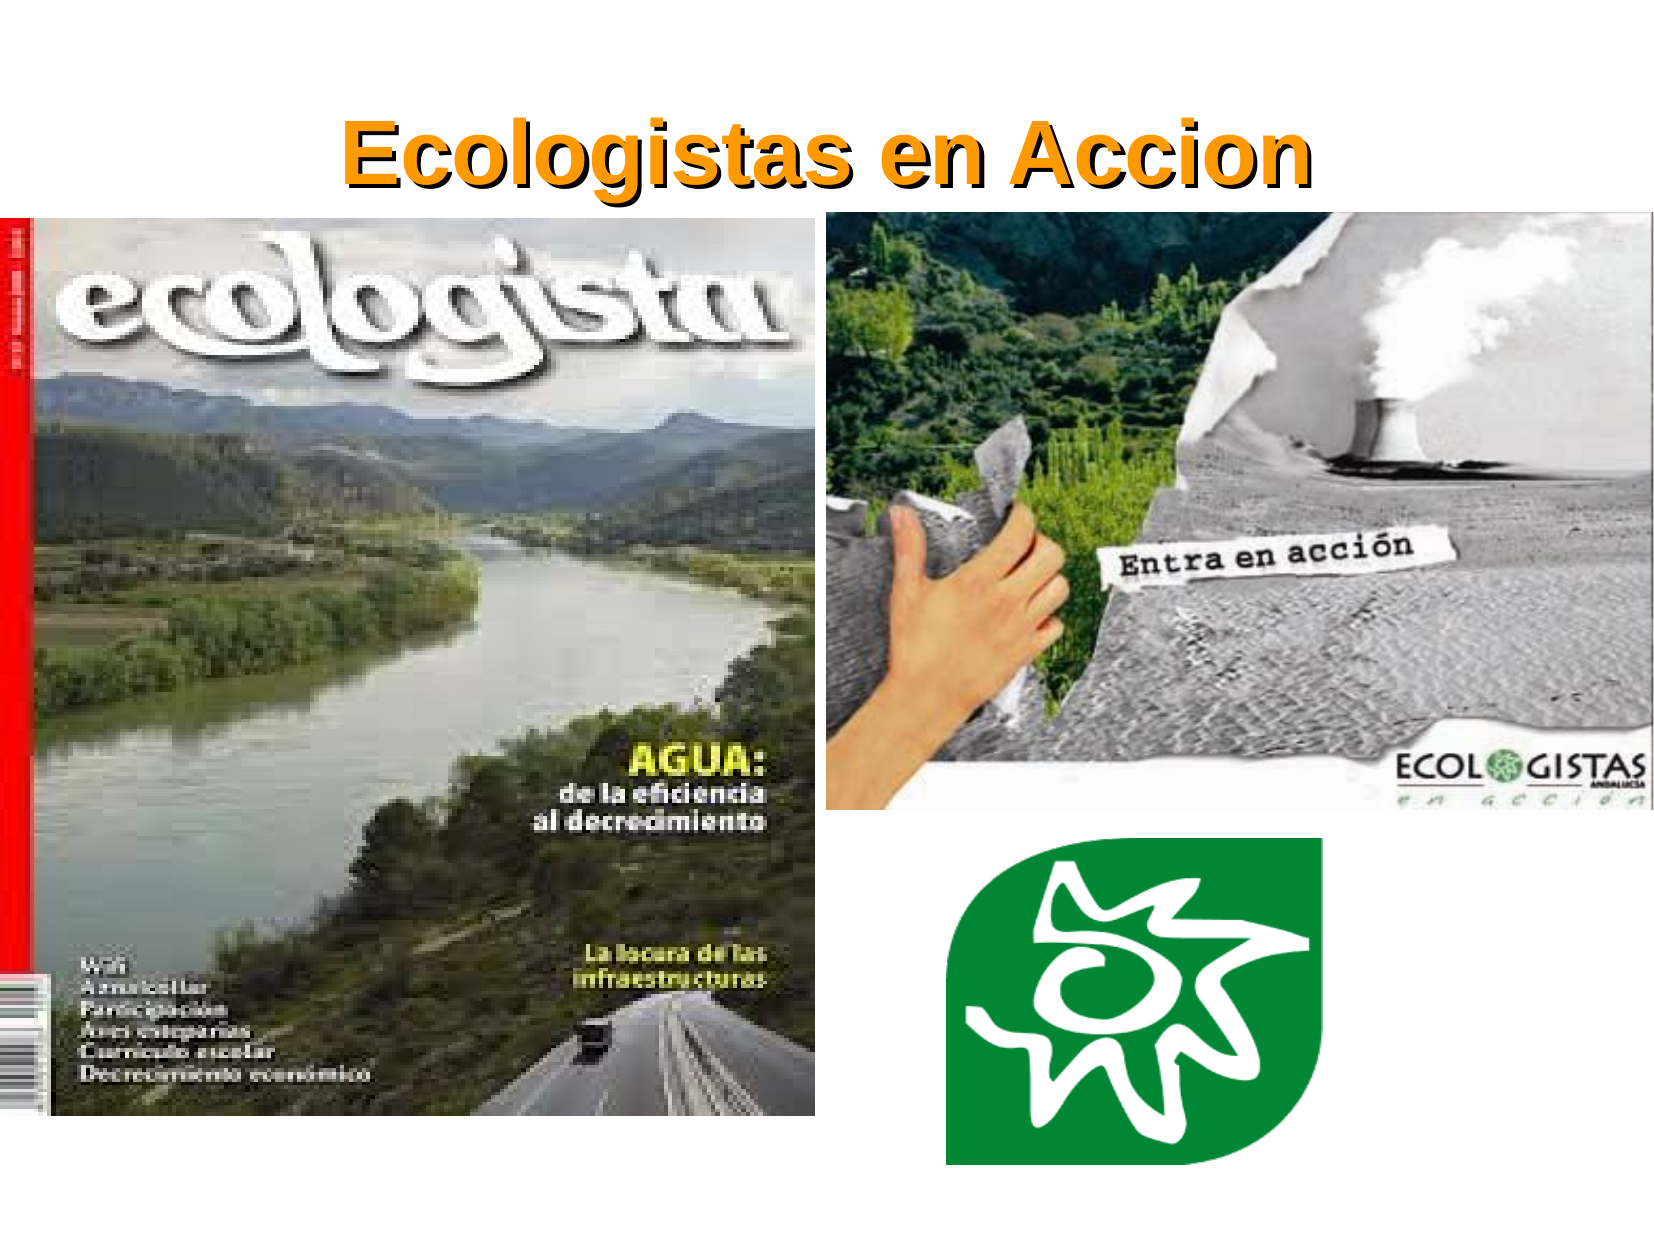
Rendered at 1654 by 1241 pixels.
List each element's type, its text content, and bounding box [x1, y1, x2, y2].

picture [946, 838, 1323, 1165]
picture [0, 218, 815, 1116]
title Ecologistas en Accion [82, 49, 1571, 257]
picture [826, 212, 1654, 810]
